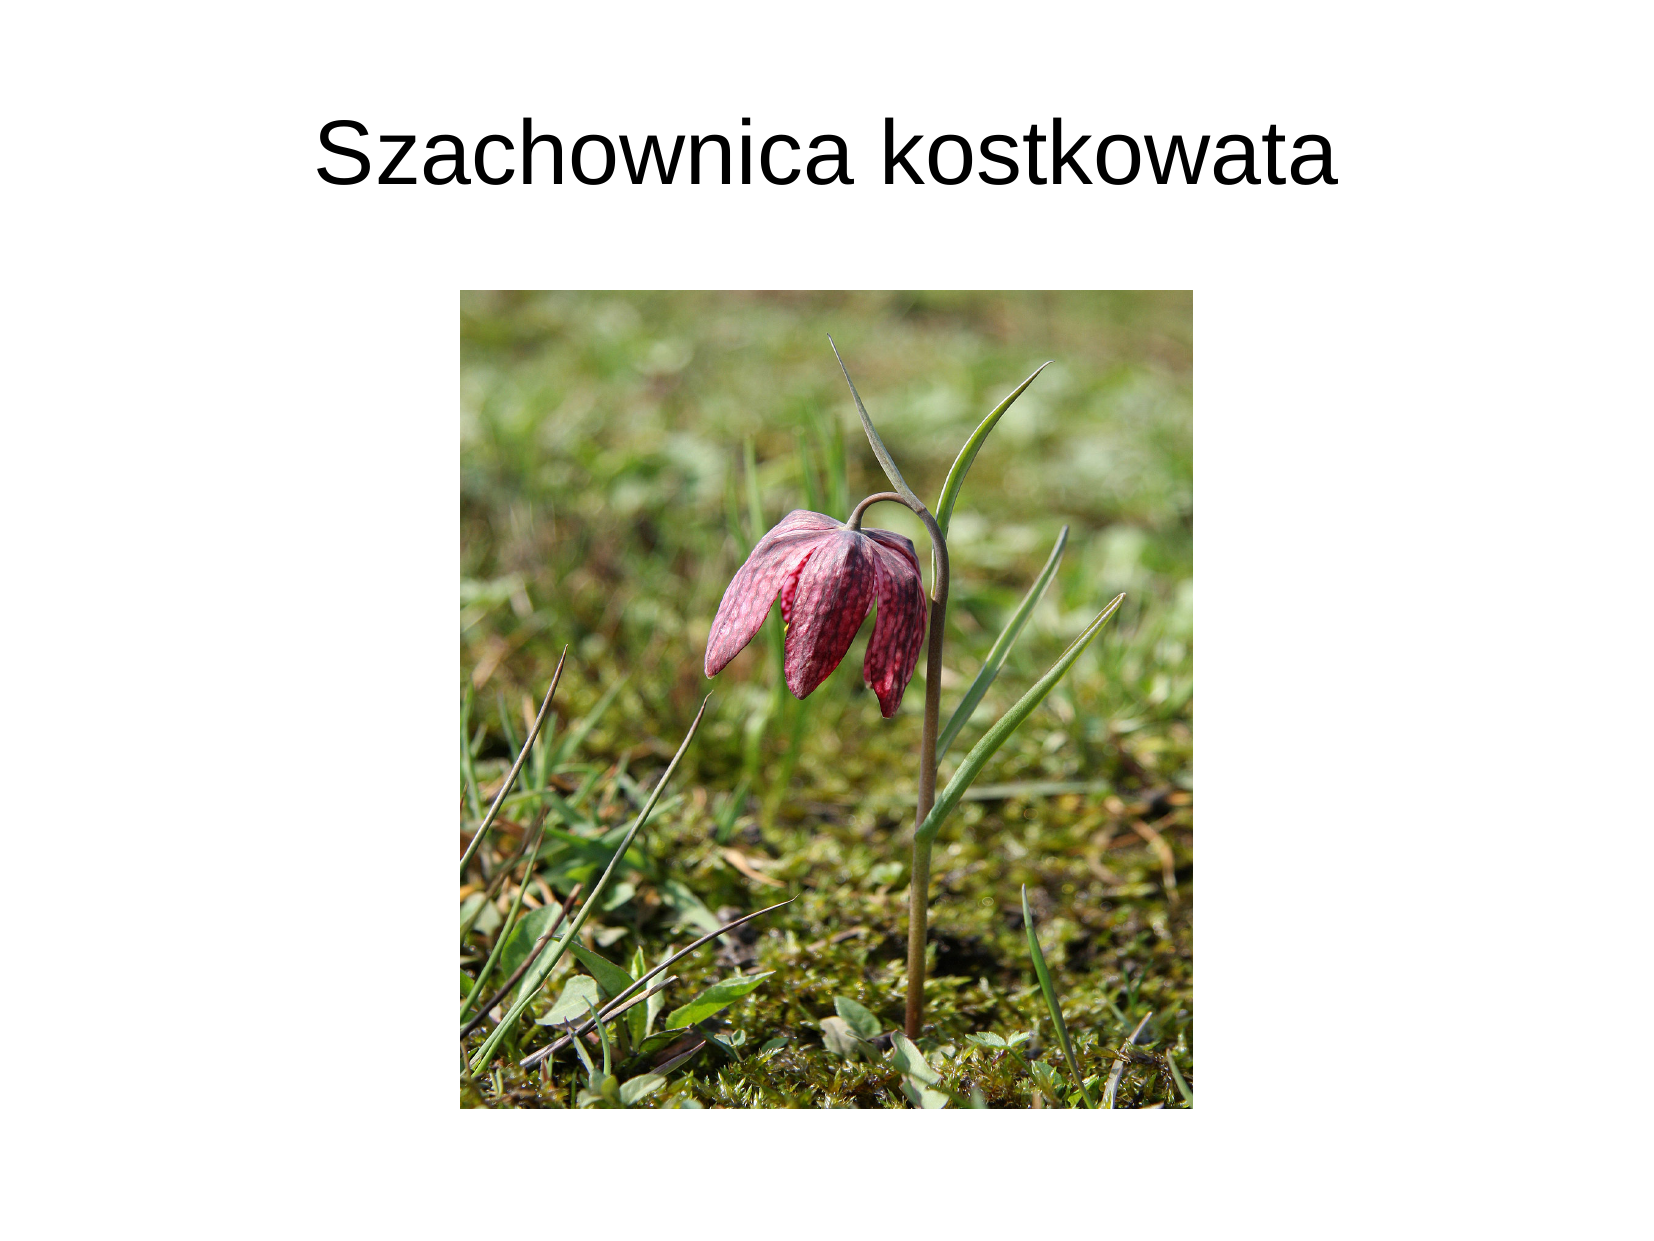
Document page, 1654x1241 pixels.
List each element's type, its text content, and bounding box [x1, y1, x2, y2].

title Szachownica kostkowata [82, 49, 1571, 257]
picture [460, 290, 1193, 1109]
